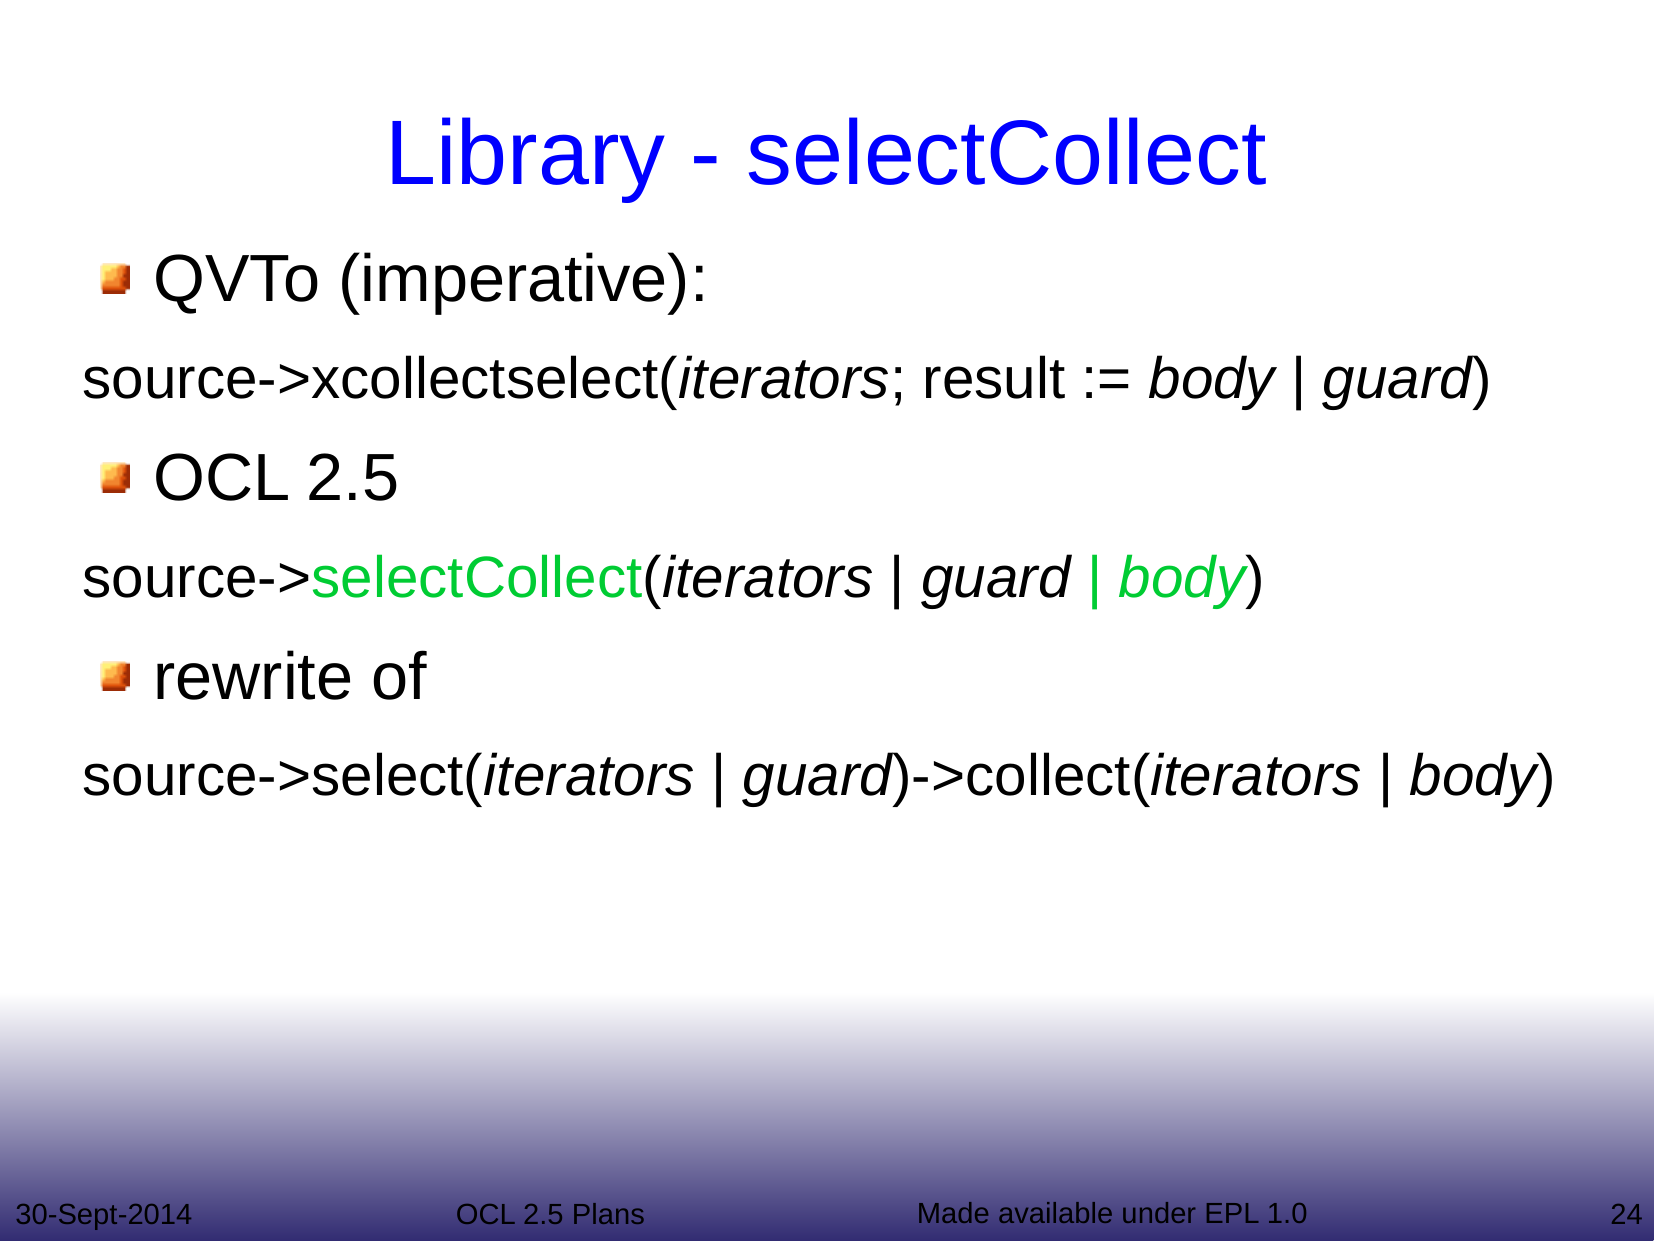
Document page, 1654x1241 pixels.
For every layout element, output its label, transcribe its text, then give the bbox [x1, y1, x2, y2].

title Library - selectCollect [82, 49, 1571, 241]
list QVTo (imperative): source->xcollectselect(iterators; result := body | guard) OCL 2.5 source->selectCollect(iterators | guard | body) rewrite of source->select(iterators | guard)->collect(iterators | body) [82, 241, 1571, 1235]
